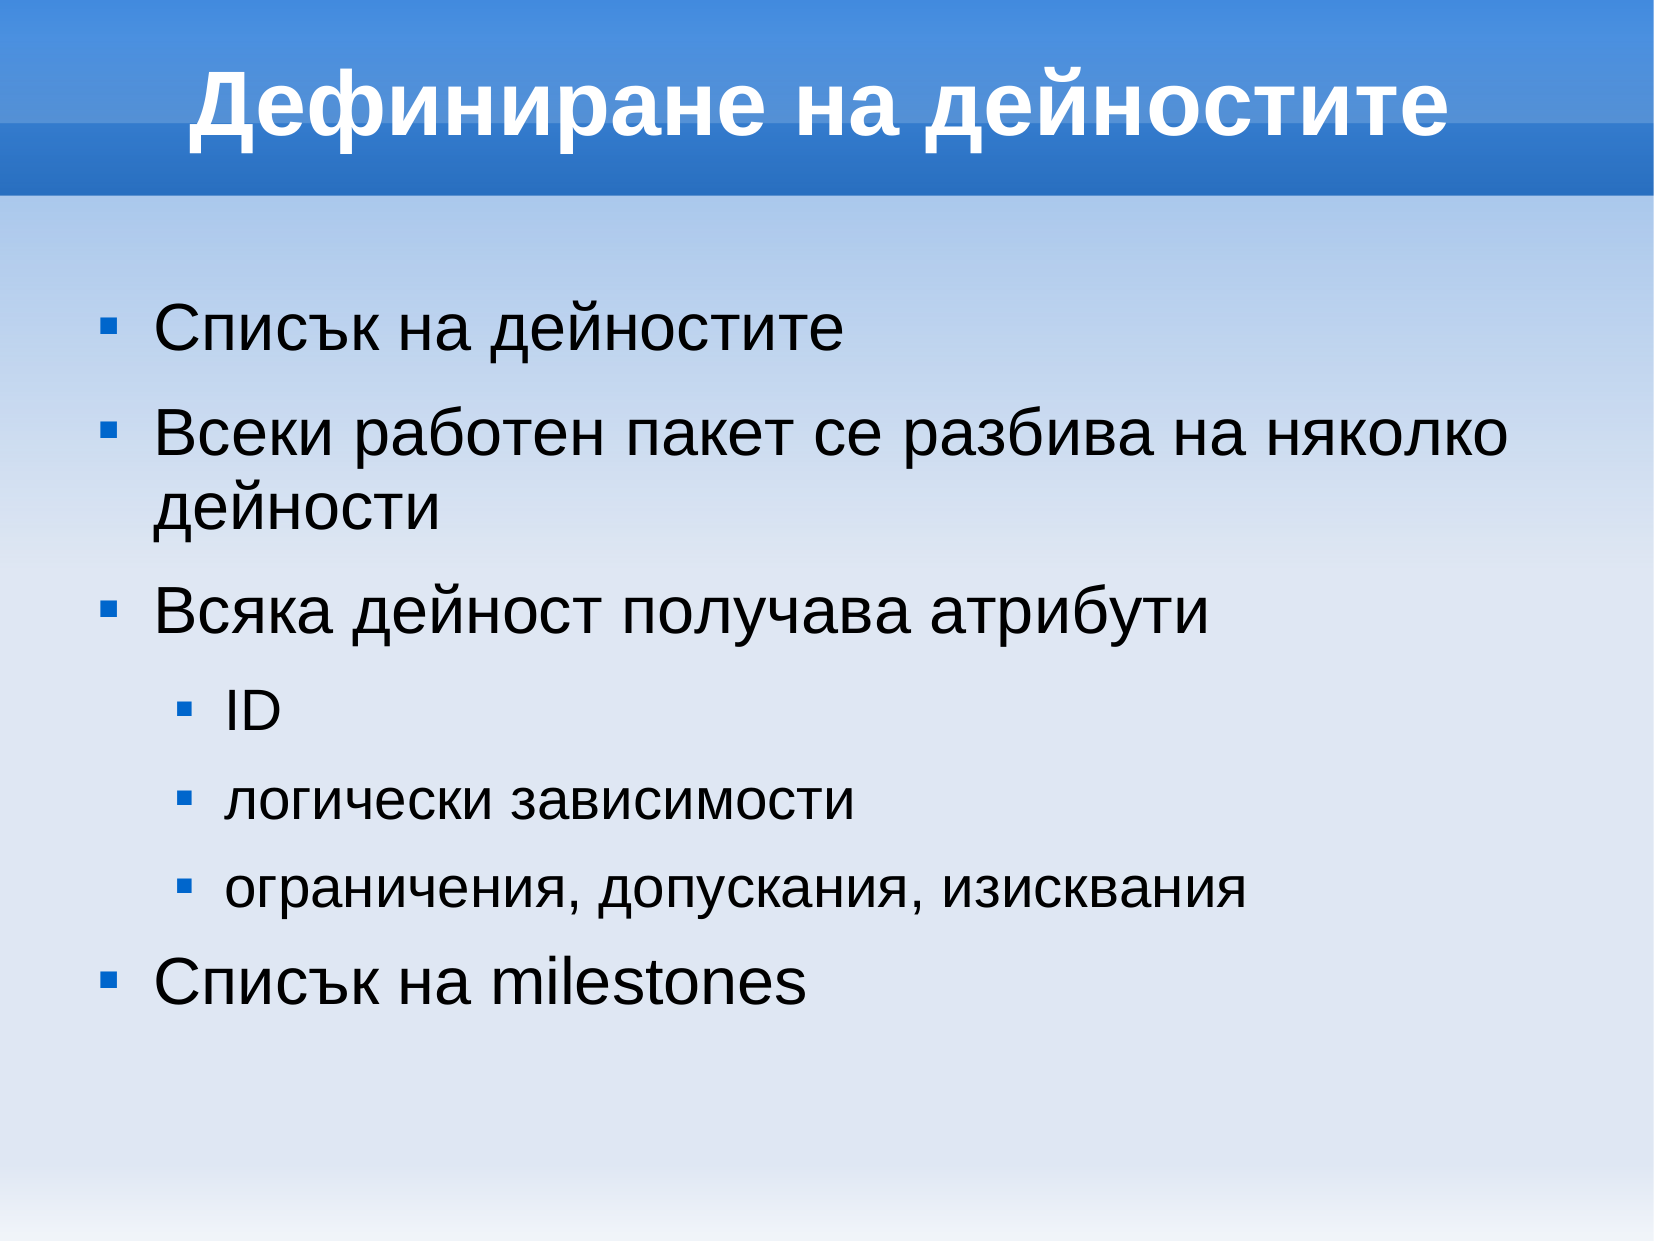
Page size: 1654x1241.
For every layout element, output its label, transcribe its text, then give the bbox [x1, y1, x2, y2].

picture [0, 0, 1654, 1241]
title Дефиниране на дейностите [76, 7, 1565, 200]
list Списък на дейностите Всеки работен пакет се разбива на няколко дейности Всяка дейност получава атрибути ID логически зависимости ограничения, допускания, изисквания Списък на milestones [82, 290, 1571, 1094]
